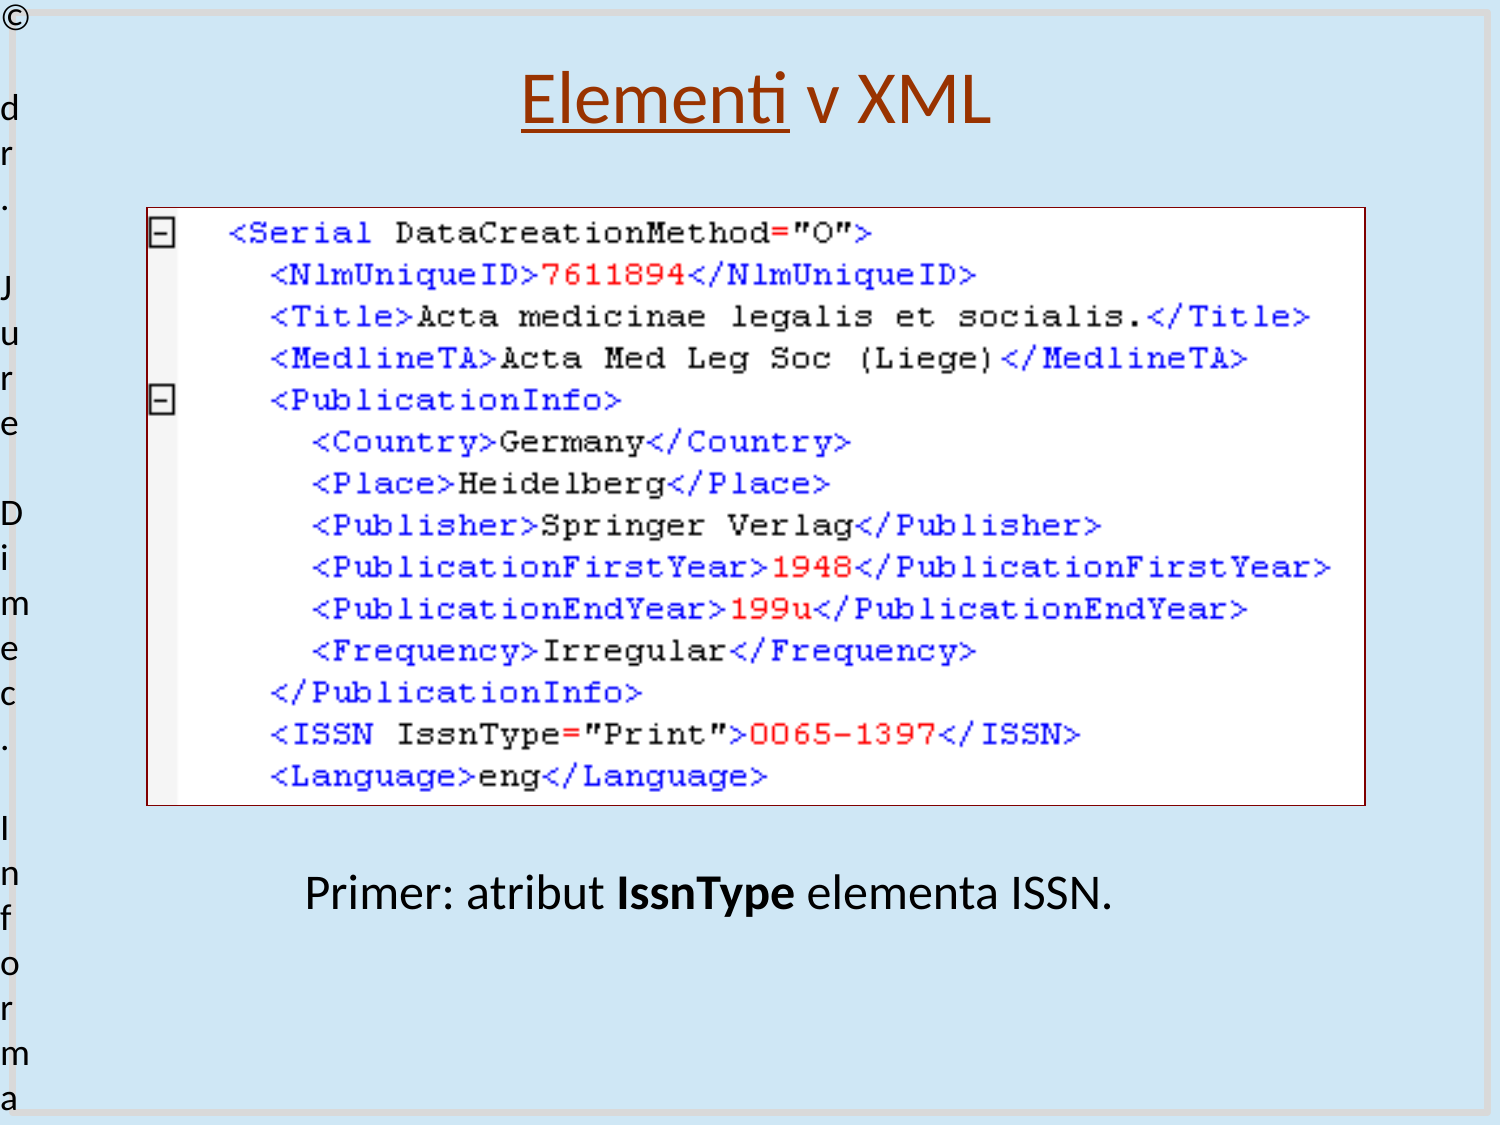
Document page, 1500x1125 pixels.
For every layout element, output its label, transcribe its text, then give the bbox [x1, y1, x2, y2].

text_box Primer: atribut IssnType elementa ISSN. [289, 852, 1129, 928]
title Elementi v XML [37, 37, 1475, 150]
picture [147, 208, 1365, 805]
